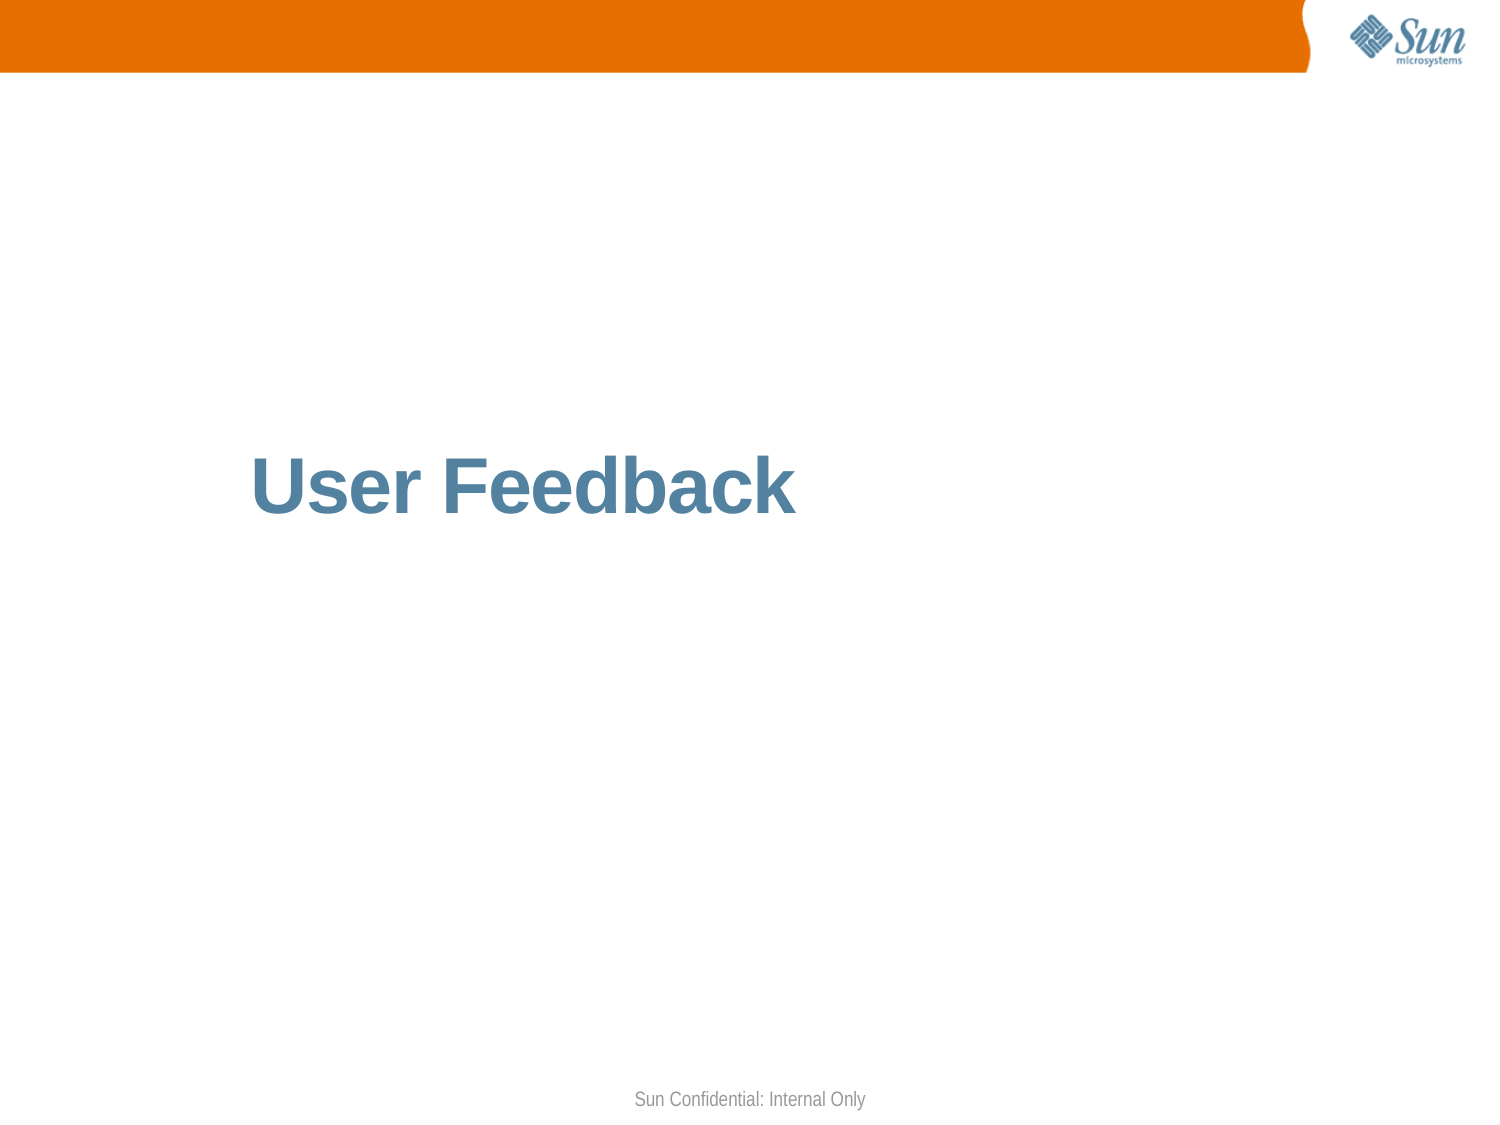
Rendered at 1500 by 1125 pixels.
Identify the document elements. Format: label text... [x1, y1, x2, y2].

title User Feedback [250, 450, 1500, 555]
picture [0, 0, 1500, 75]
